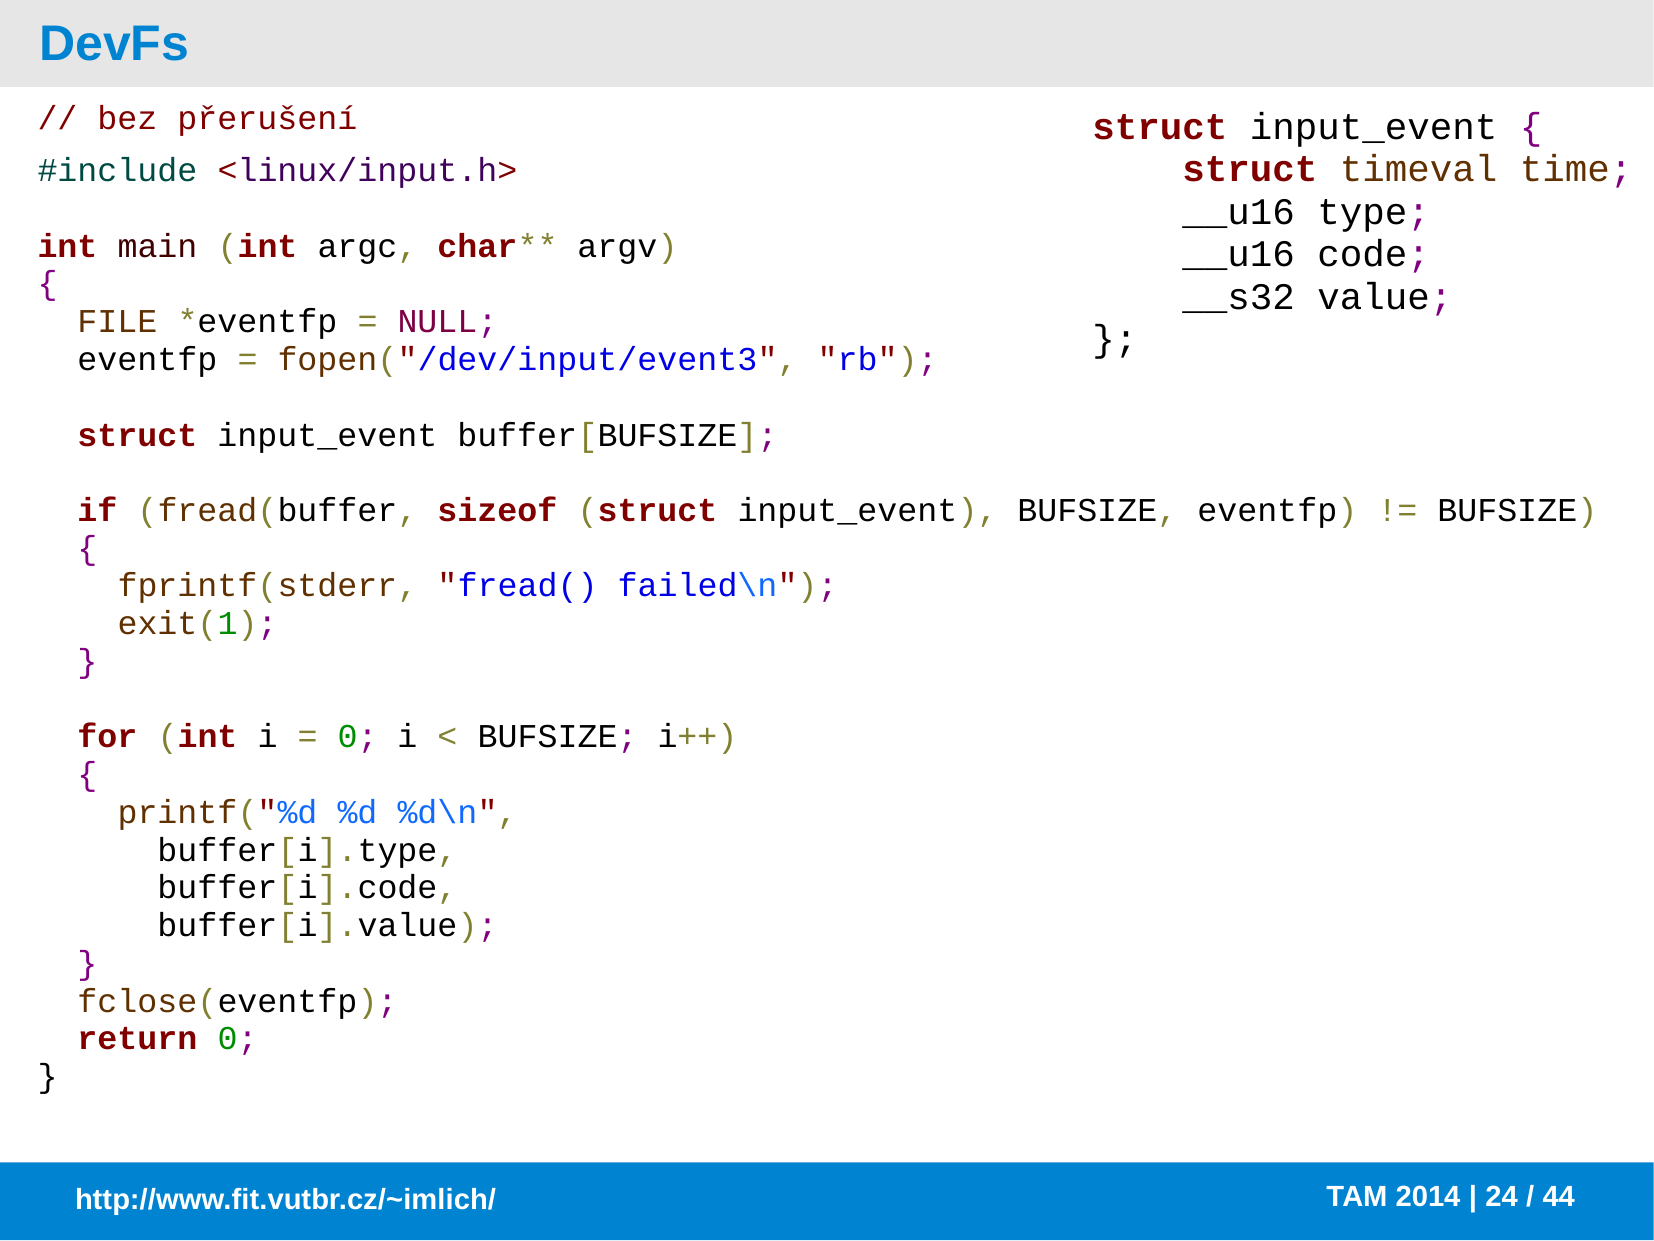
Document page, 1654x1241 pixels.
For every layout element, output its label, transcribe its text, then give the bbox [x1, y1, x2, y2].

list // bez přerušení #include <linux/input.h> int main (int argc, char** argv) { FILE *eventfp = NULL; eventfp = fopen("/dev/input/event3", "rb"); struct input_event buffer[BUFSIZE]; if (fread(buffer, sizeof (struct input_event), BUFSIZE, eventfp) != BUFSIZE) { fprintf(stderr, "fread() failed\n"); exit(1); } for (int i = 0; i < BUFSIZE; i++) { printf("%d %d %d\n", buffer[i].type, buffer[i].code, buffer[i].value); } fclose(eventfp); return 0; } [37, 101, 1613, 1151]
text_box struct input_event { struct timeval time; __u16 type; __u16 code; __s32 value; }; [1077, 100, 1654, 371]
title DevFs [39, 5, 1615, 81]
